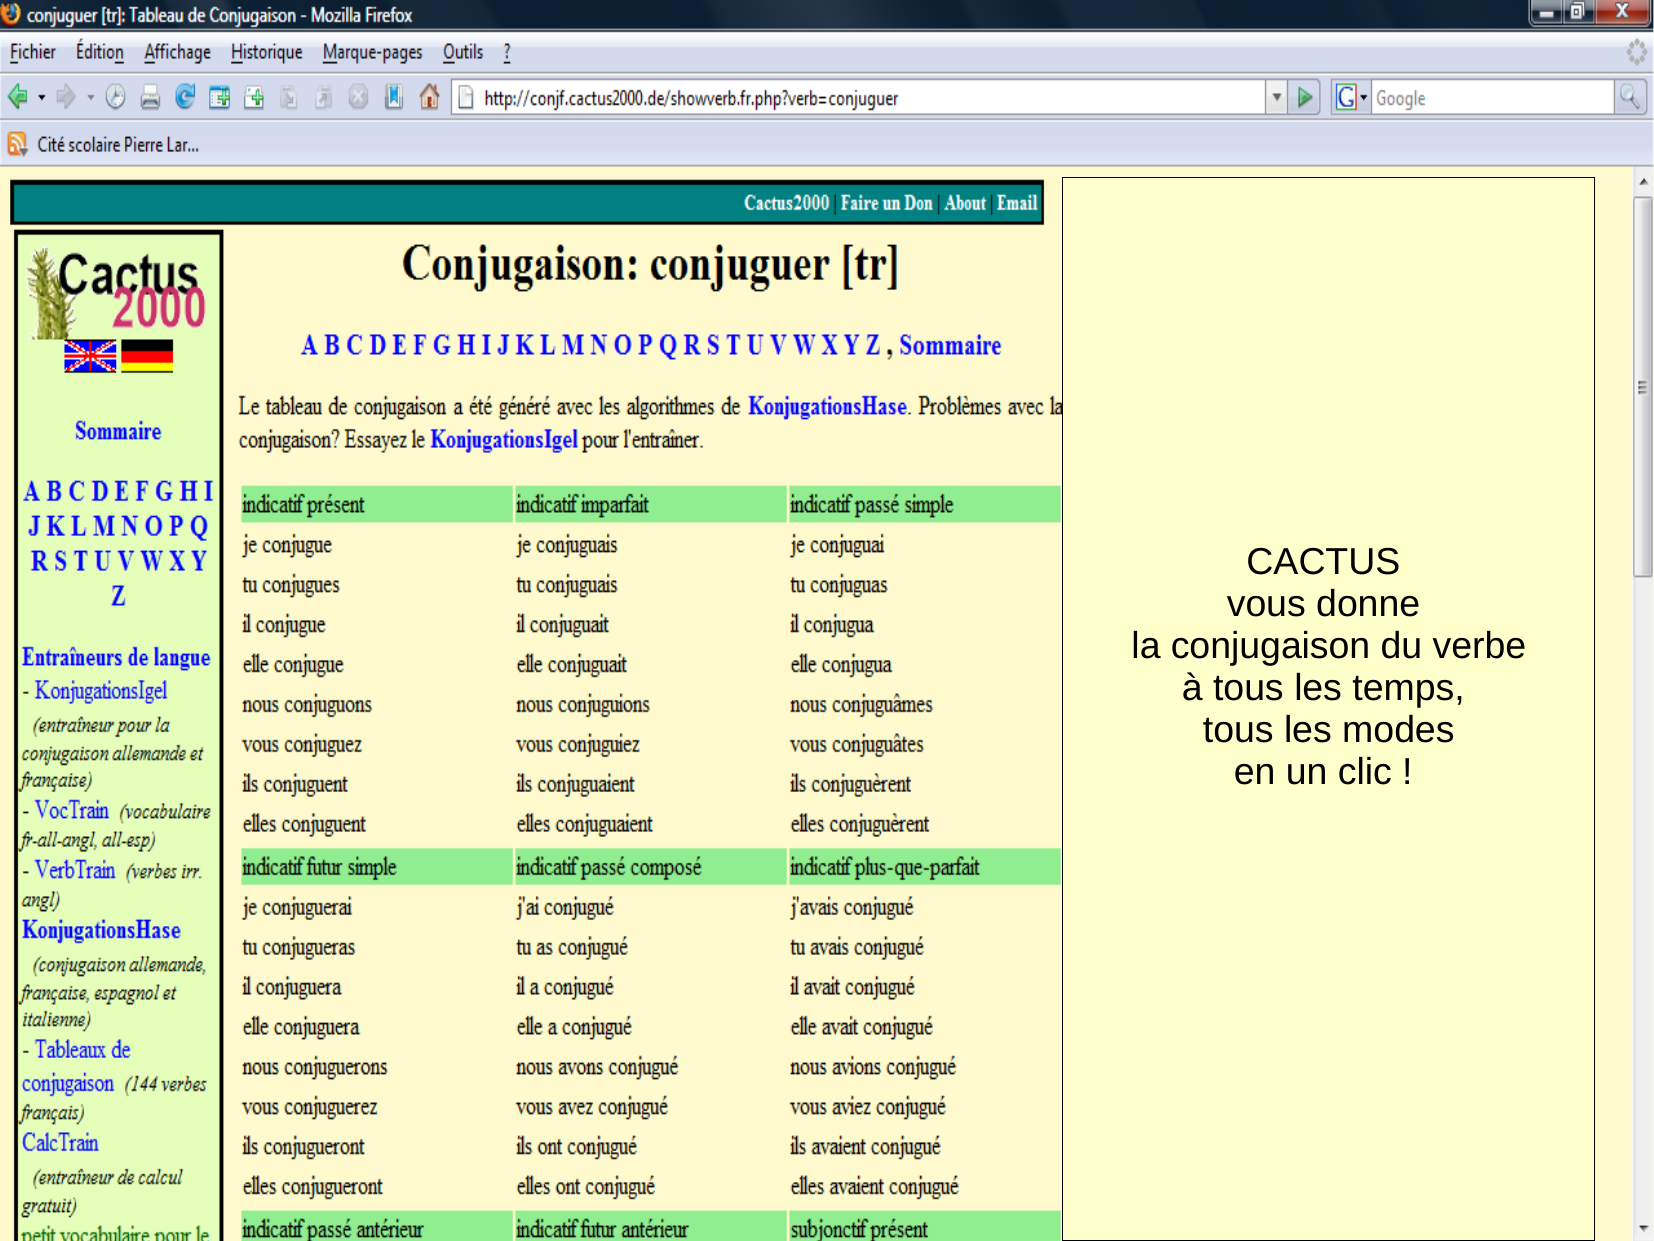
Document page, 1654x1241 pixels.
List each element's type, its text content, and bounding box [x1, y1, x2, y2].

picture [0, 0, 1654, 1241]
text_box CACTUS vous donne la conjugaison du verbe à tous les temps, tous les modes en un clic ! [1062, 177, 1595, 1241]
